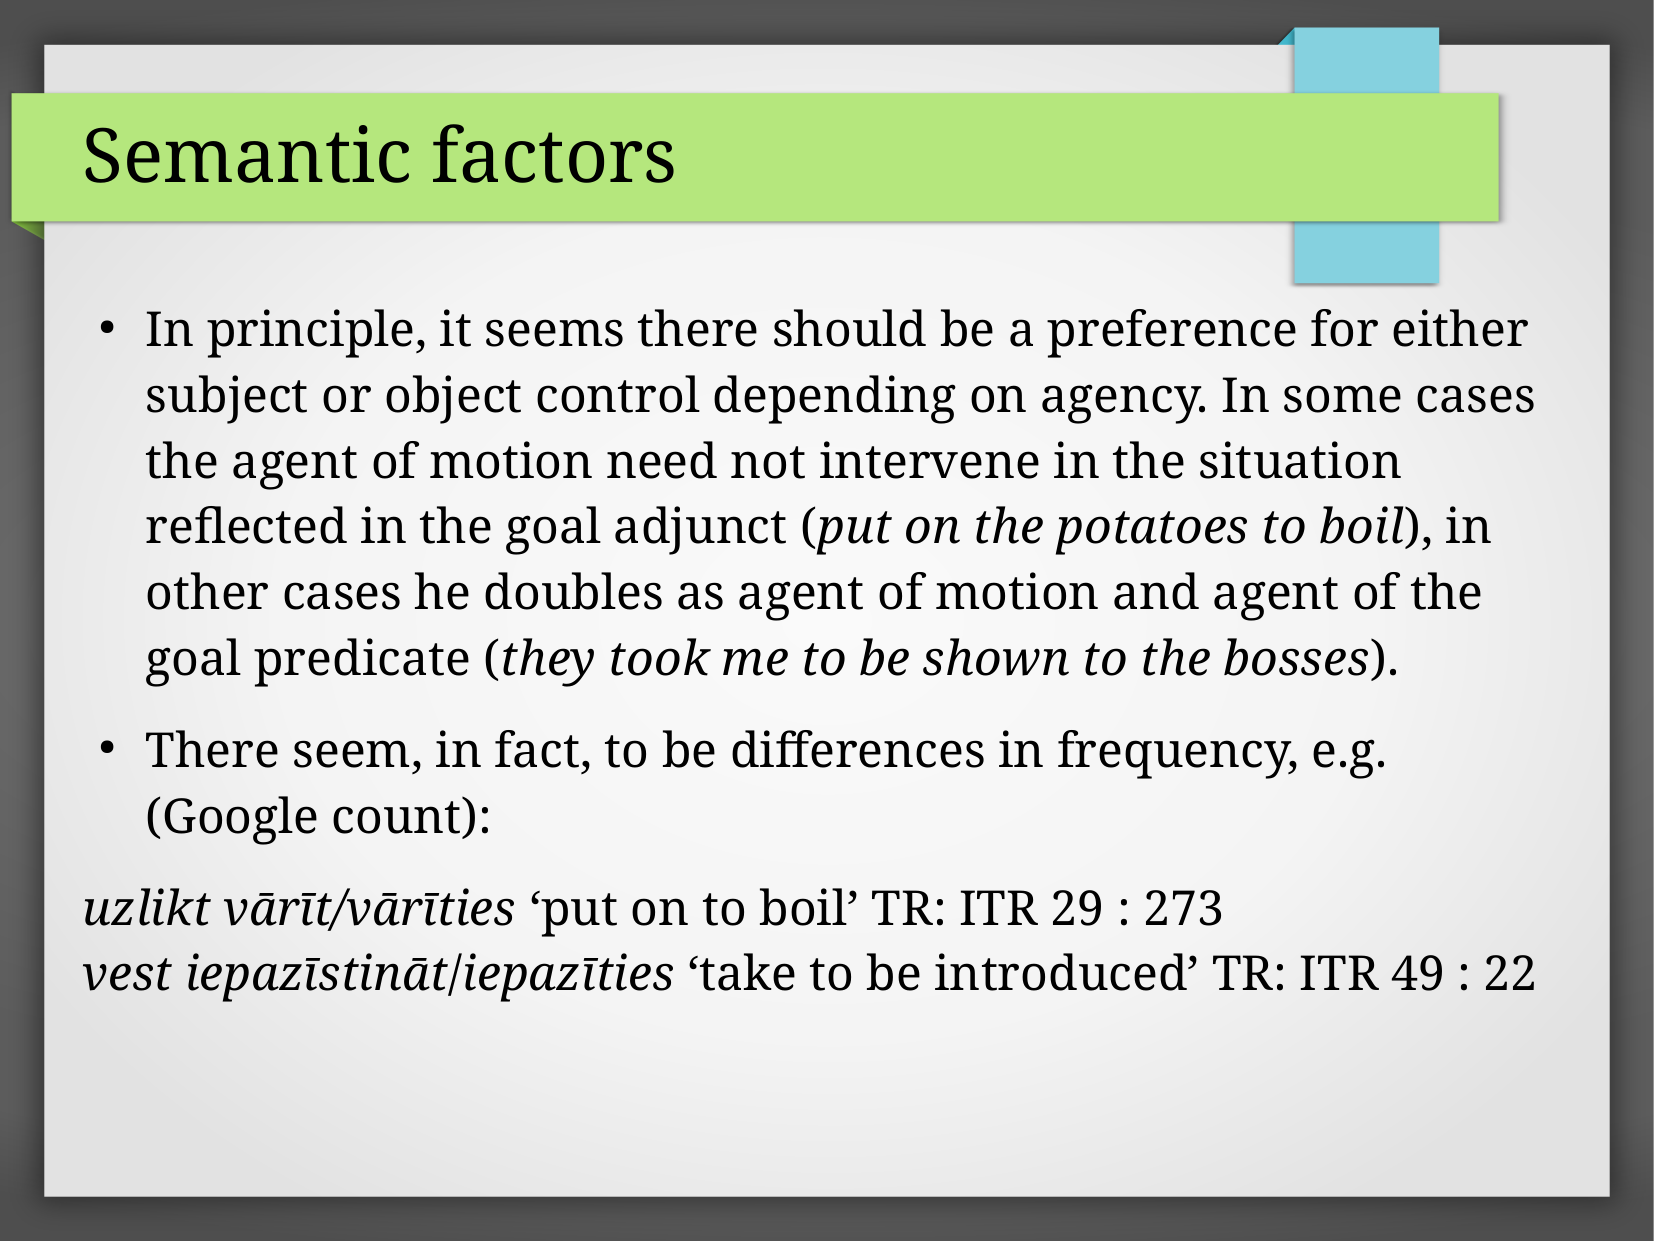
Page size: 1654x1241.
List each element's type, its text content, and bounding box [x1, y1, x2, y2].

list In principle, it seems there should be a preference for either subject or object control depending on agency. In some cases the agent of motion need not intervene in the situation reflected in the goal adjunct (put on the potatoes to boil), in other cases he doubles as agent of motion and agent of the goal predicate (they took me to be shown to the bosses). There seem, in fact, to be differences in frequency, e.g. (Google count): uzlikt vārīt/vārīties ‘put on to boil’ TR: ITR 29 : 273 vest iepazīstināt/iepazīties ‘take to be introduced’ TR: ITR 49 : 22 [82, 295, 1571, 1015]
title Semantic factors [82, 94, 1264, 213]
picture [0, 0, 1654, 1241]
